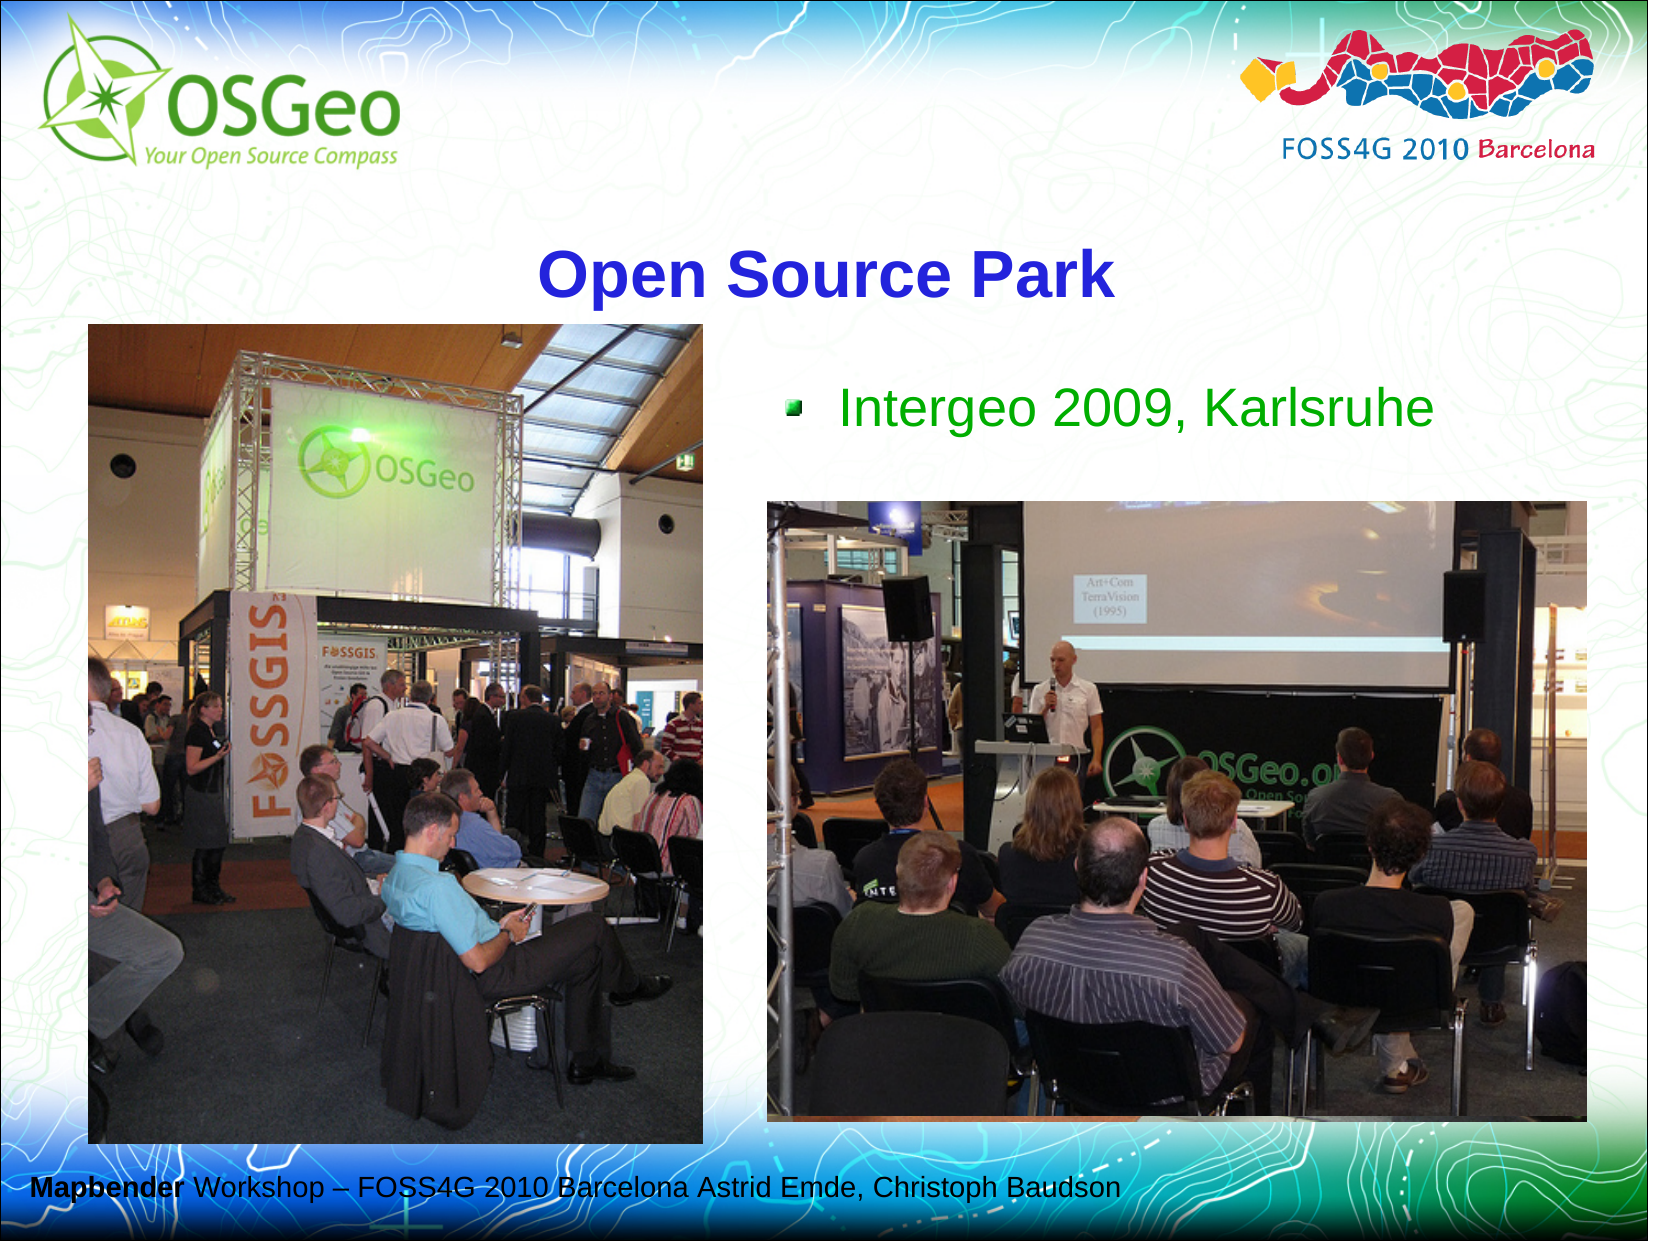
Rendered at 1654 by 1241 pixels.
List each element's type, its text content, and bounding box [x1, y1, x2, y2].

list Intergeo 2009, Karlsruhe [767, 377, 1494, 1182]
title Open Source Park [82, 200, 1571, 349]
picture [1, 1, 1647, 1240]
